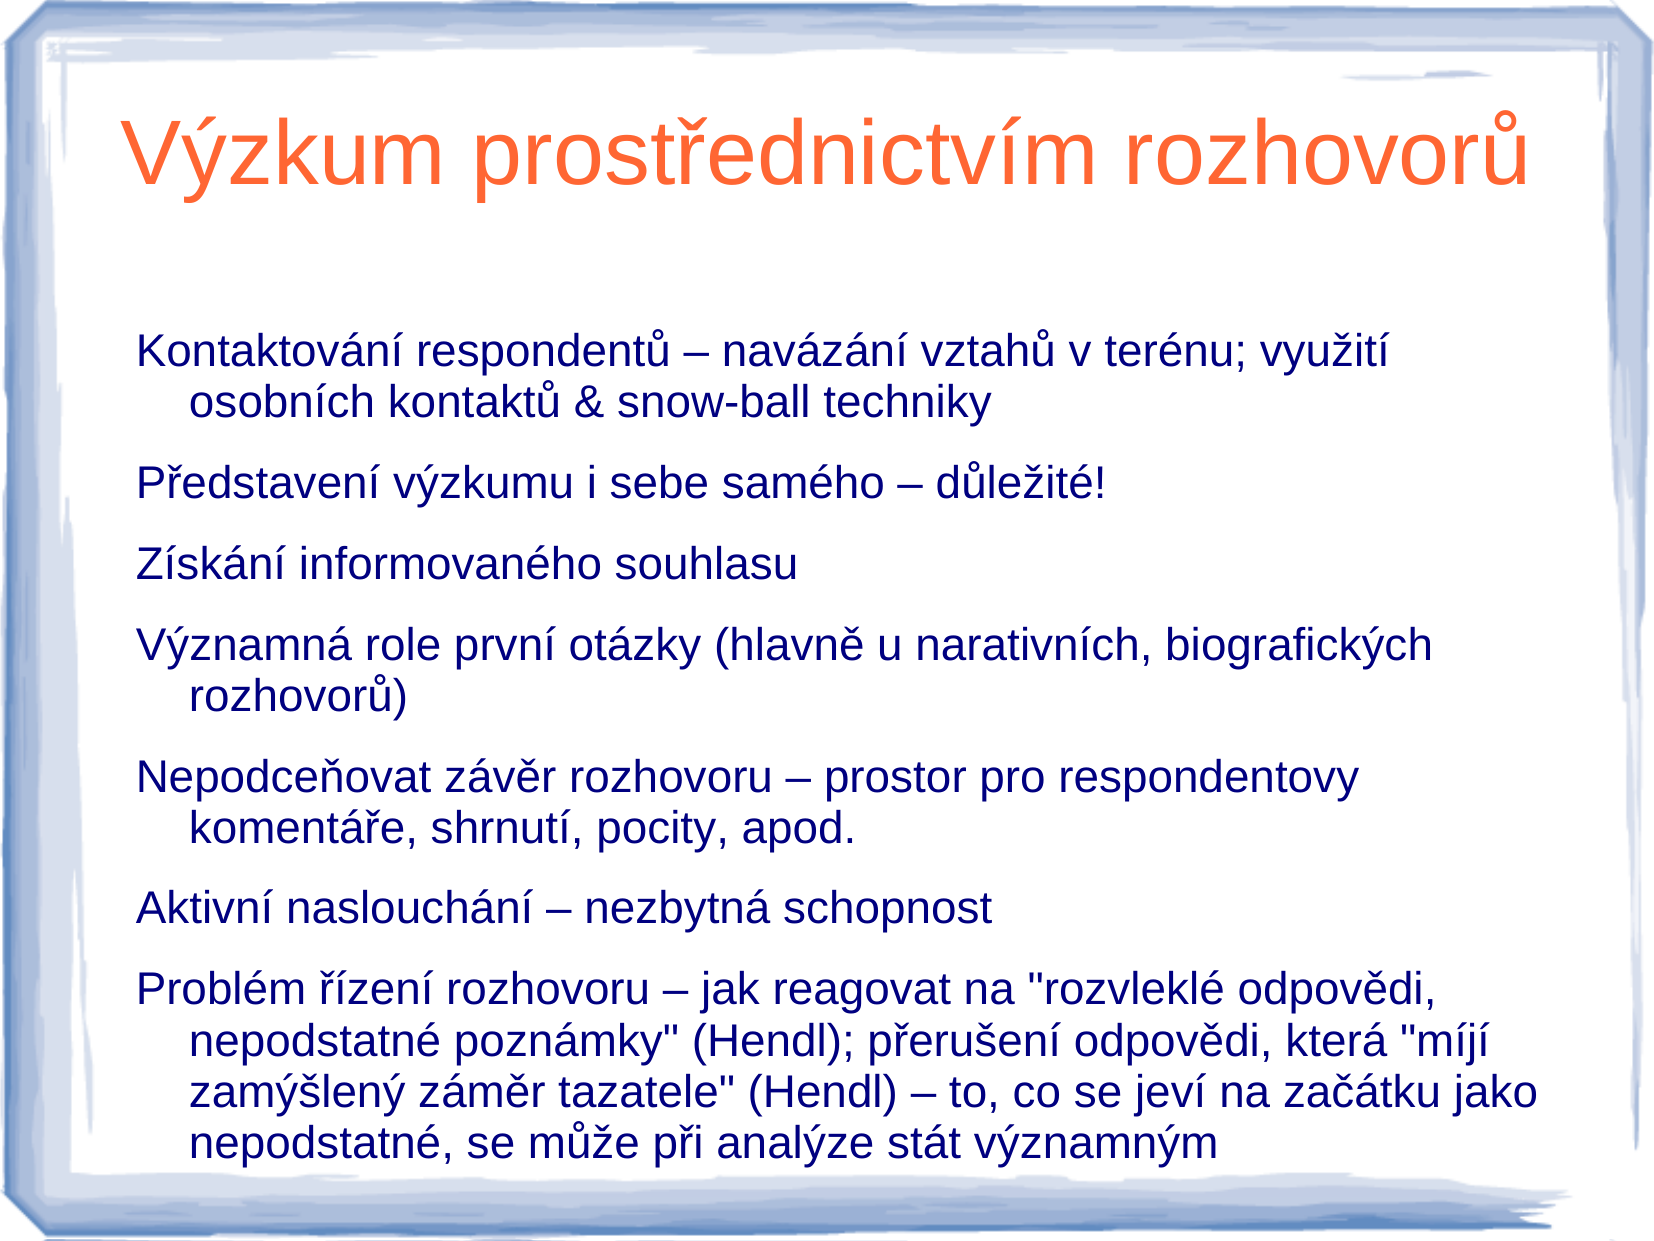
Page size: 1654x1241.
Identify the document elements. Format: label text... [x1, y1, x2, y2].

list Kontaktování respondentů – navázání vztahů v terénu; využití osobních kontaktů & snow-ball techniky Představení výzkumu i sebe samého – důležité! Získání informovaného souhlasu Významná role první otázky (hlavně u narativních, biografických rozhovorů) Nepodceňovat závěr rozhovoru – prostor pro respondentovy komentáře, shrnutí, pocity, apod. Aktivní naslouchání – nezbytná schopnost Problém řízení rozhovoru – jak reagovat na "rozvleklé odpovědi, nepodstatné poznámky" (Hendl); přerušení odpovědi, která "míjí zamýšlený záměr tazatele" (Hendl) – to, co se jeví na začátku jako nepodstatné, se může při analýze stát významným [118, 324, 1571, 1166]
picture [0, 0, 1654, 1241]
title Výzkum prostřednictvím rozhovorů [82, 56, 1571, 250]
